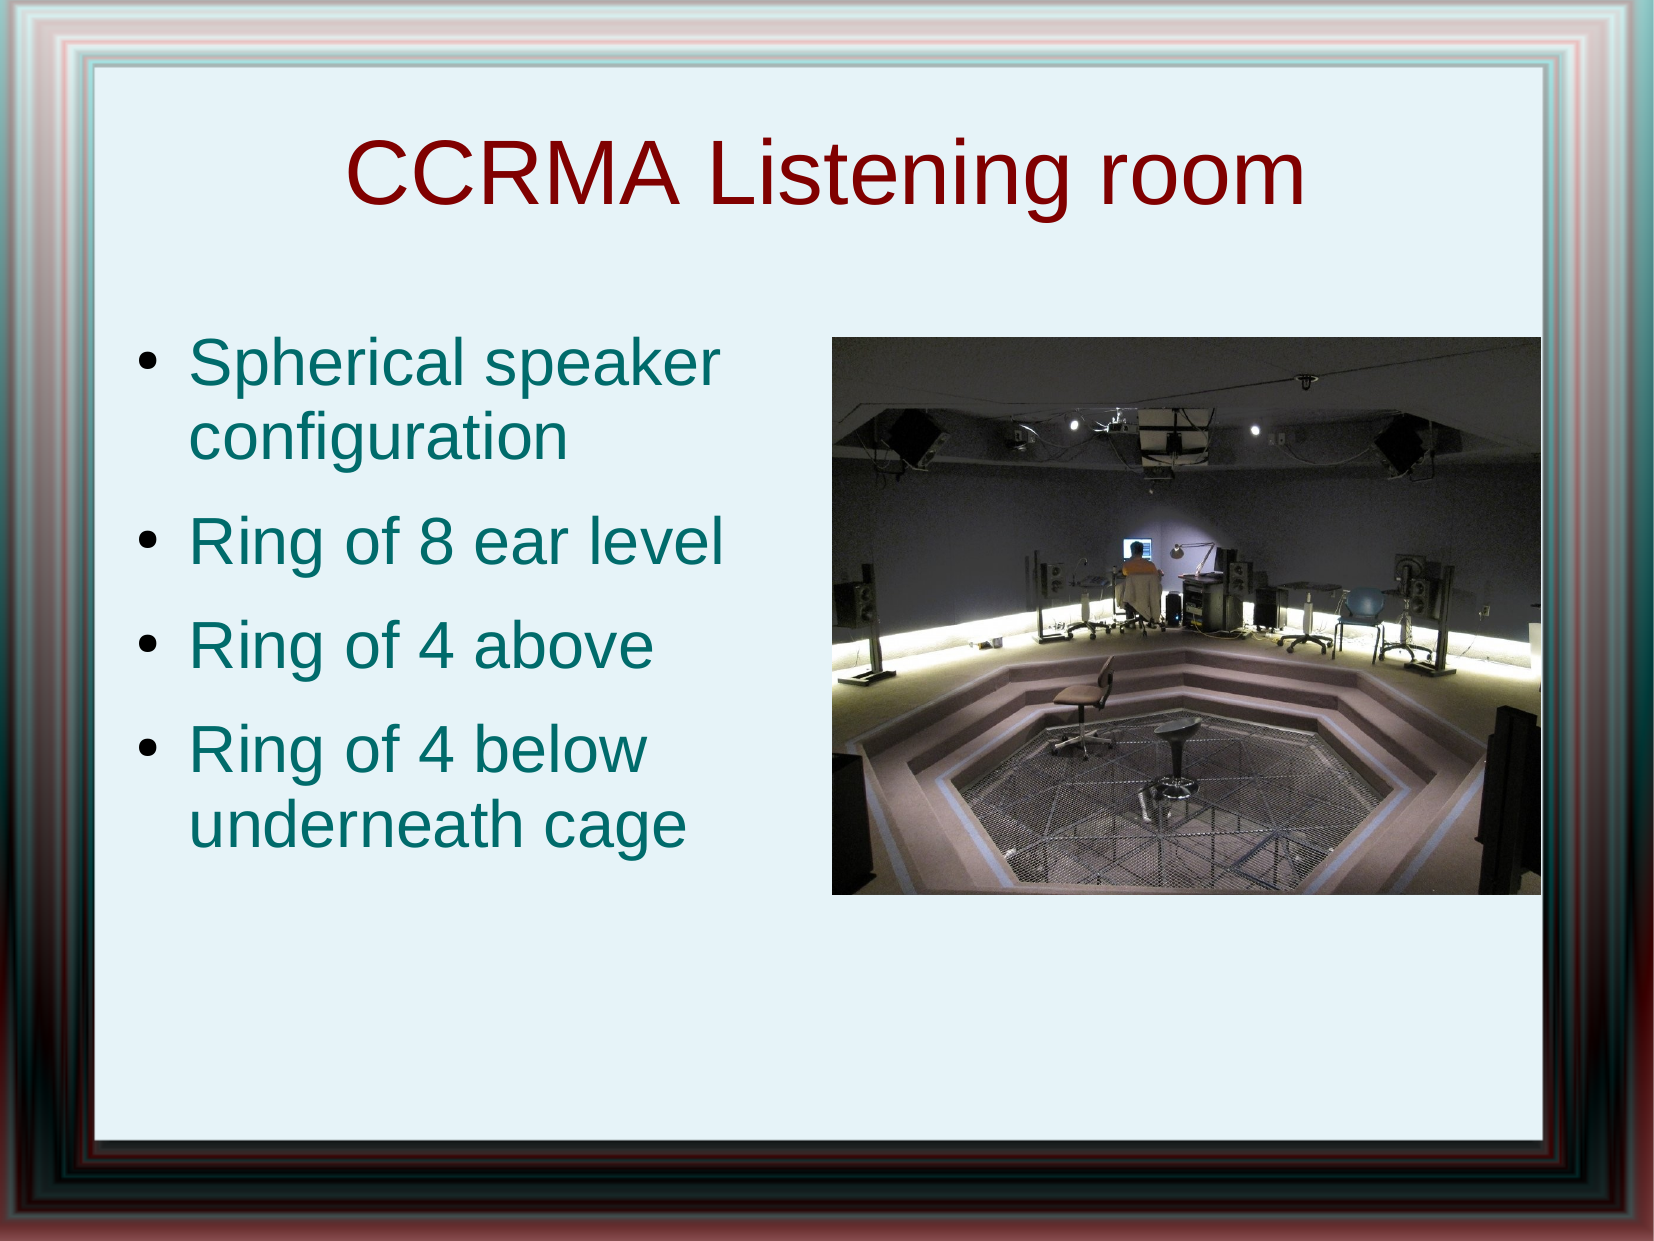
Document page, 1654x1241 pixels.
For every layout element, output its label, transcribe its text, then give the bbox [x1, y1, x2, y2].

title CCRMA Listening room [118, 88, 1536, 257]
list Spherical speaker configuration Ring of 8 ear level Ring of 4 above Ring of 4 below underneath cage [118, 324, 796, 931]
picture [0, 0, 1654, 1241]
